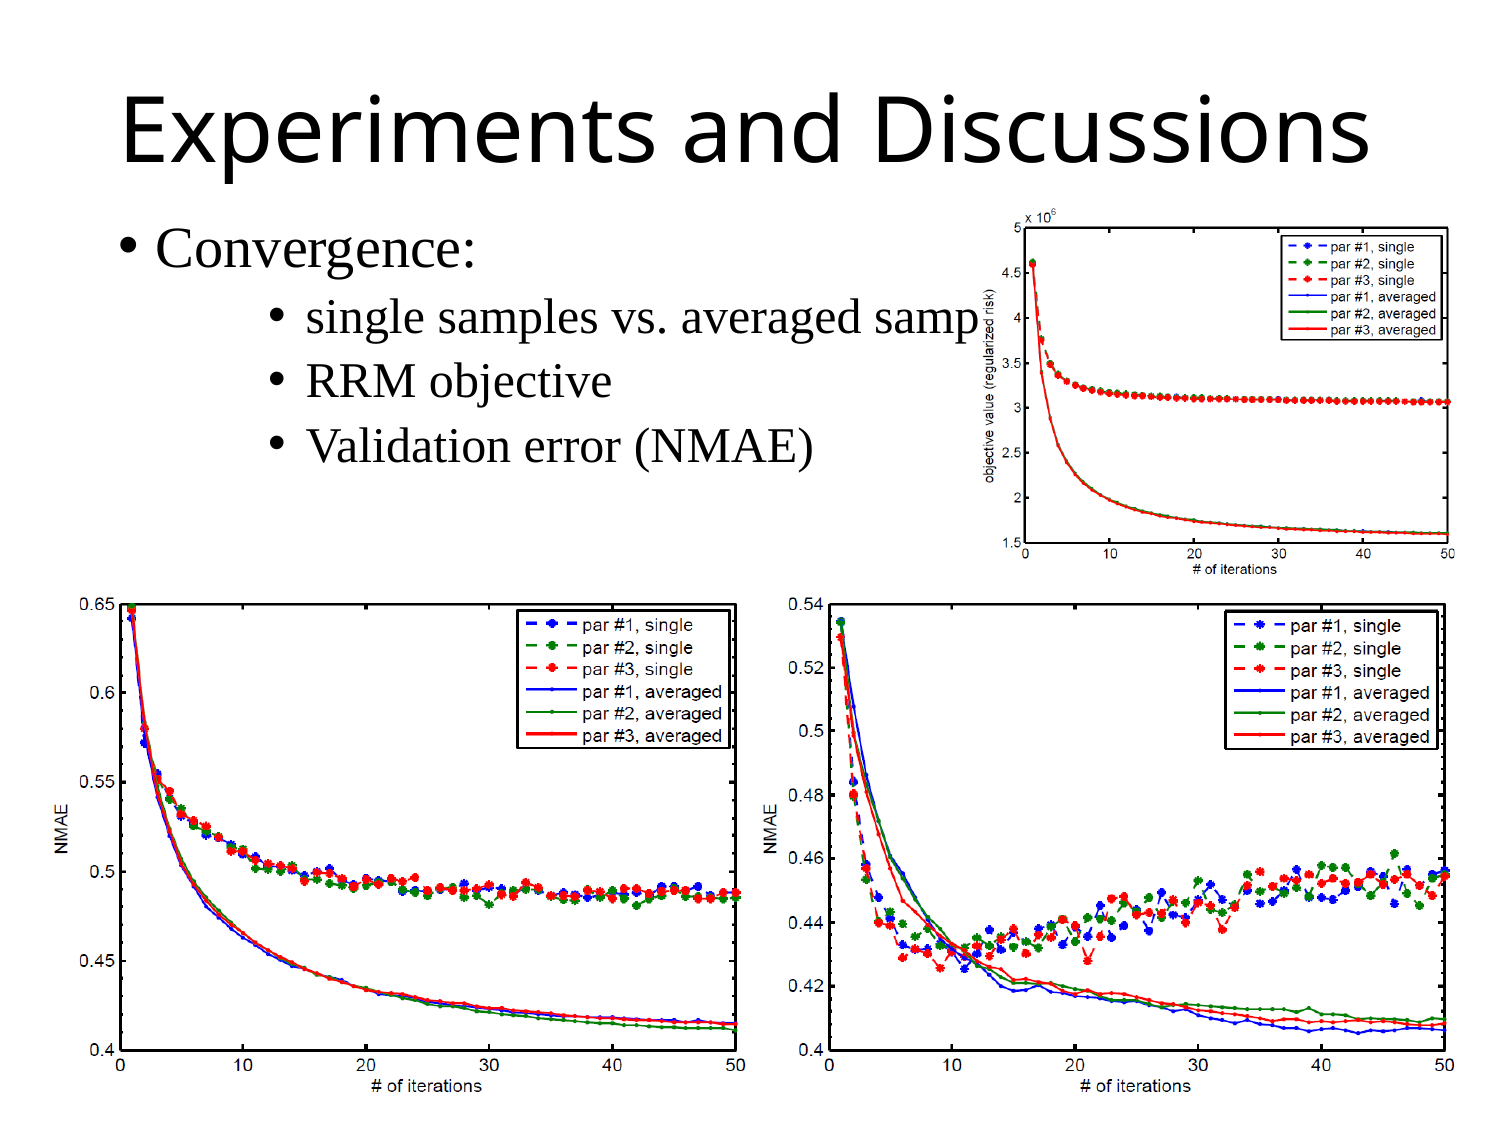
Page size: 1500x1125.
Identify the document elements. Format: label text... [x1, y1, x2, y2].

picture [45, 593, 746, 1098]
text_box Experiments and Discussions [103, 58, 1397, 208]
text_box Convergence: single samples vs. averaged samples RRM objective Validation error (NMAE) [103, 209, 1459, 1035]
picture [754, 593, 1455, 1098]
picture [978, 207, 1455, 577]
